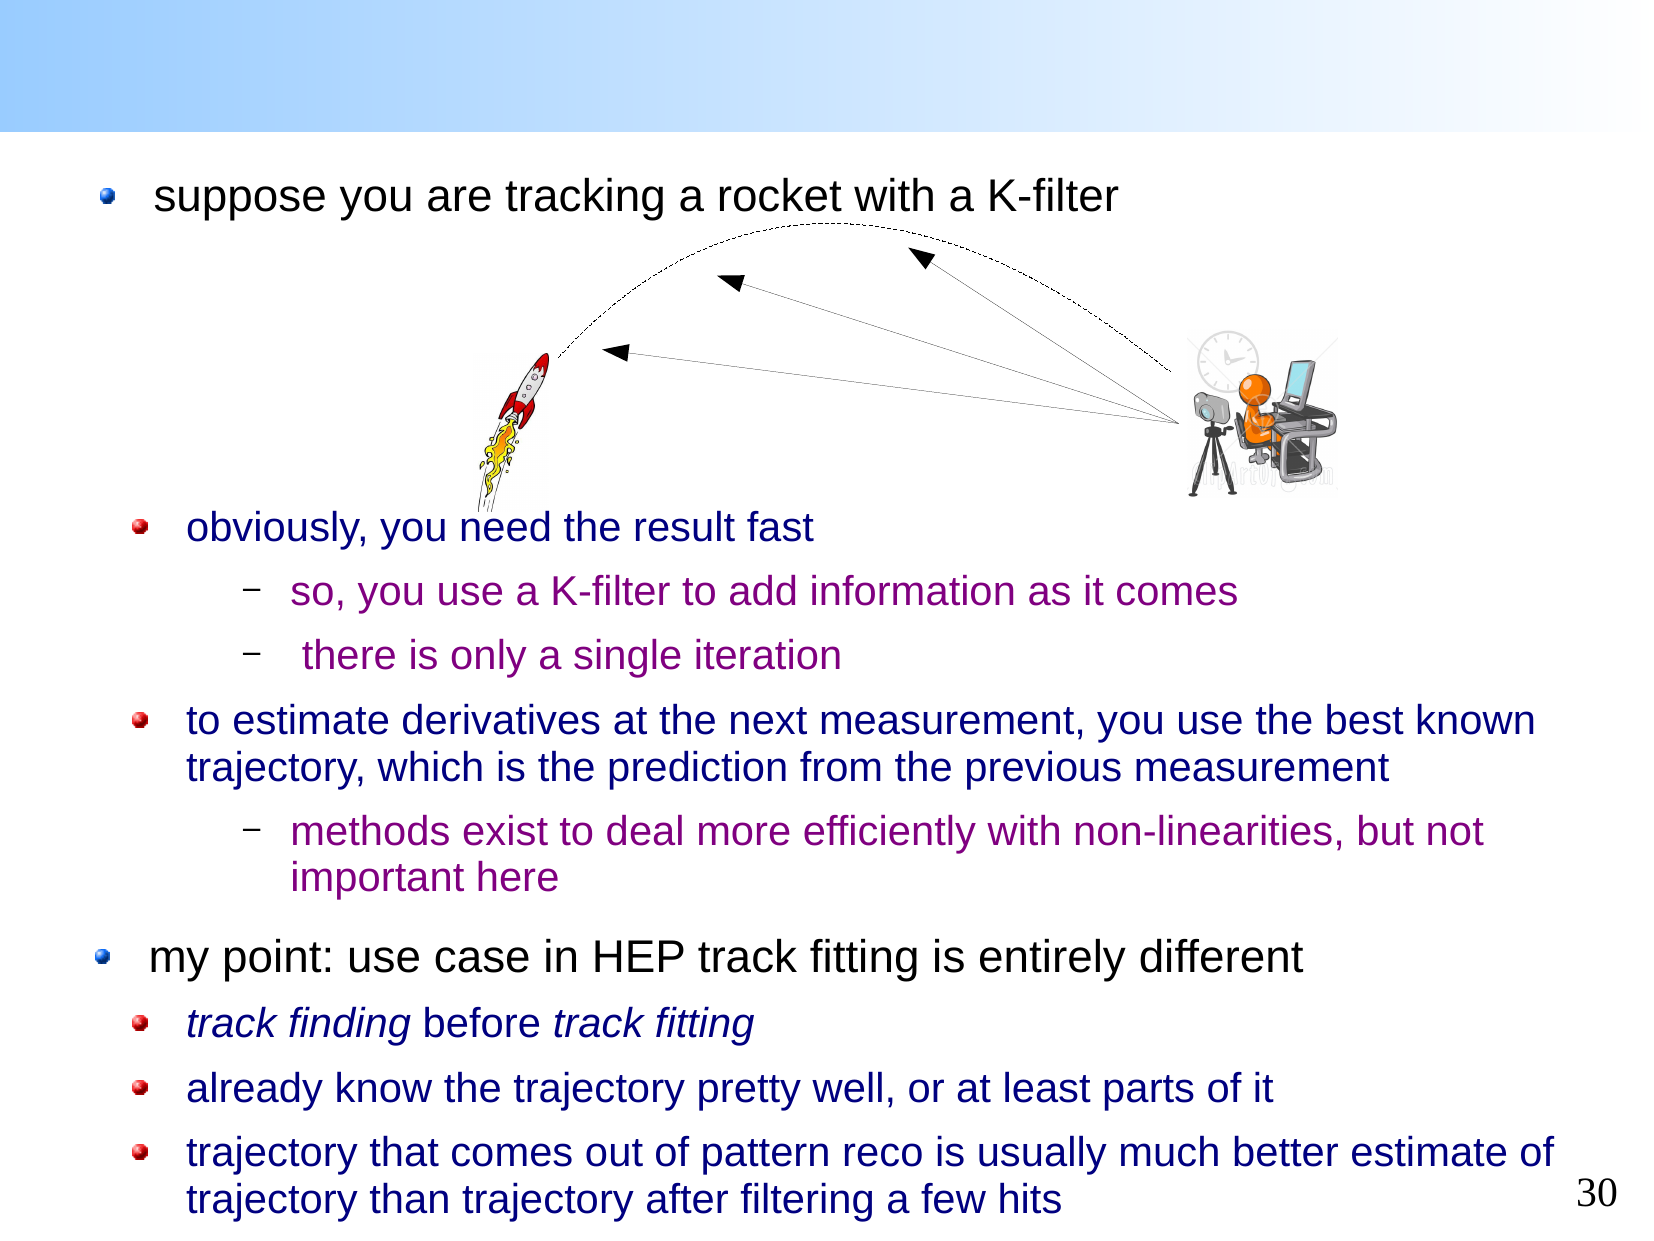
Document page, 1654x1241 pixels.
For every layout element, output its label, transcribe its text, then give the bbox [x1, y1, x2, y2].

picture [473, 353, 549, 503]
picture [1187, 329, 1338, 498]
list obviously, you need the result fast so, you use a K-filter to add information as it comes there is only a single iteration to estimate derivatives at the next measurement, you use the best known trajectory, which is the prediction from the previous measurement methods exist to deal more efficiently with non-linearities, but not important here my point: use case in HEP track fitting is entirely different track finding before track fitting already know the trajectory pretty well, or at least parts of it trajectory that comes out of pattern reco is usually much better estimate of trajectory than trajectory after filtering a few hits [77, 503, 1566, 1222]
list suppose you are tracking a rocket with a K-filter [82, 170, 1571, 240]
